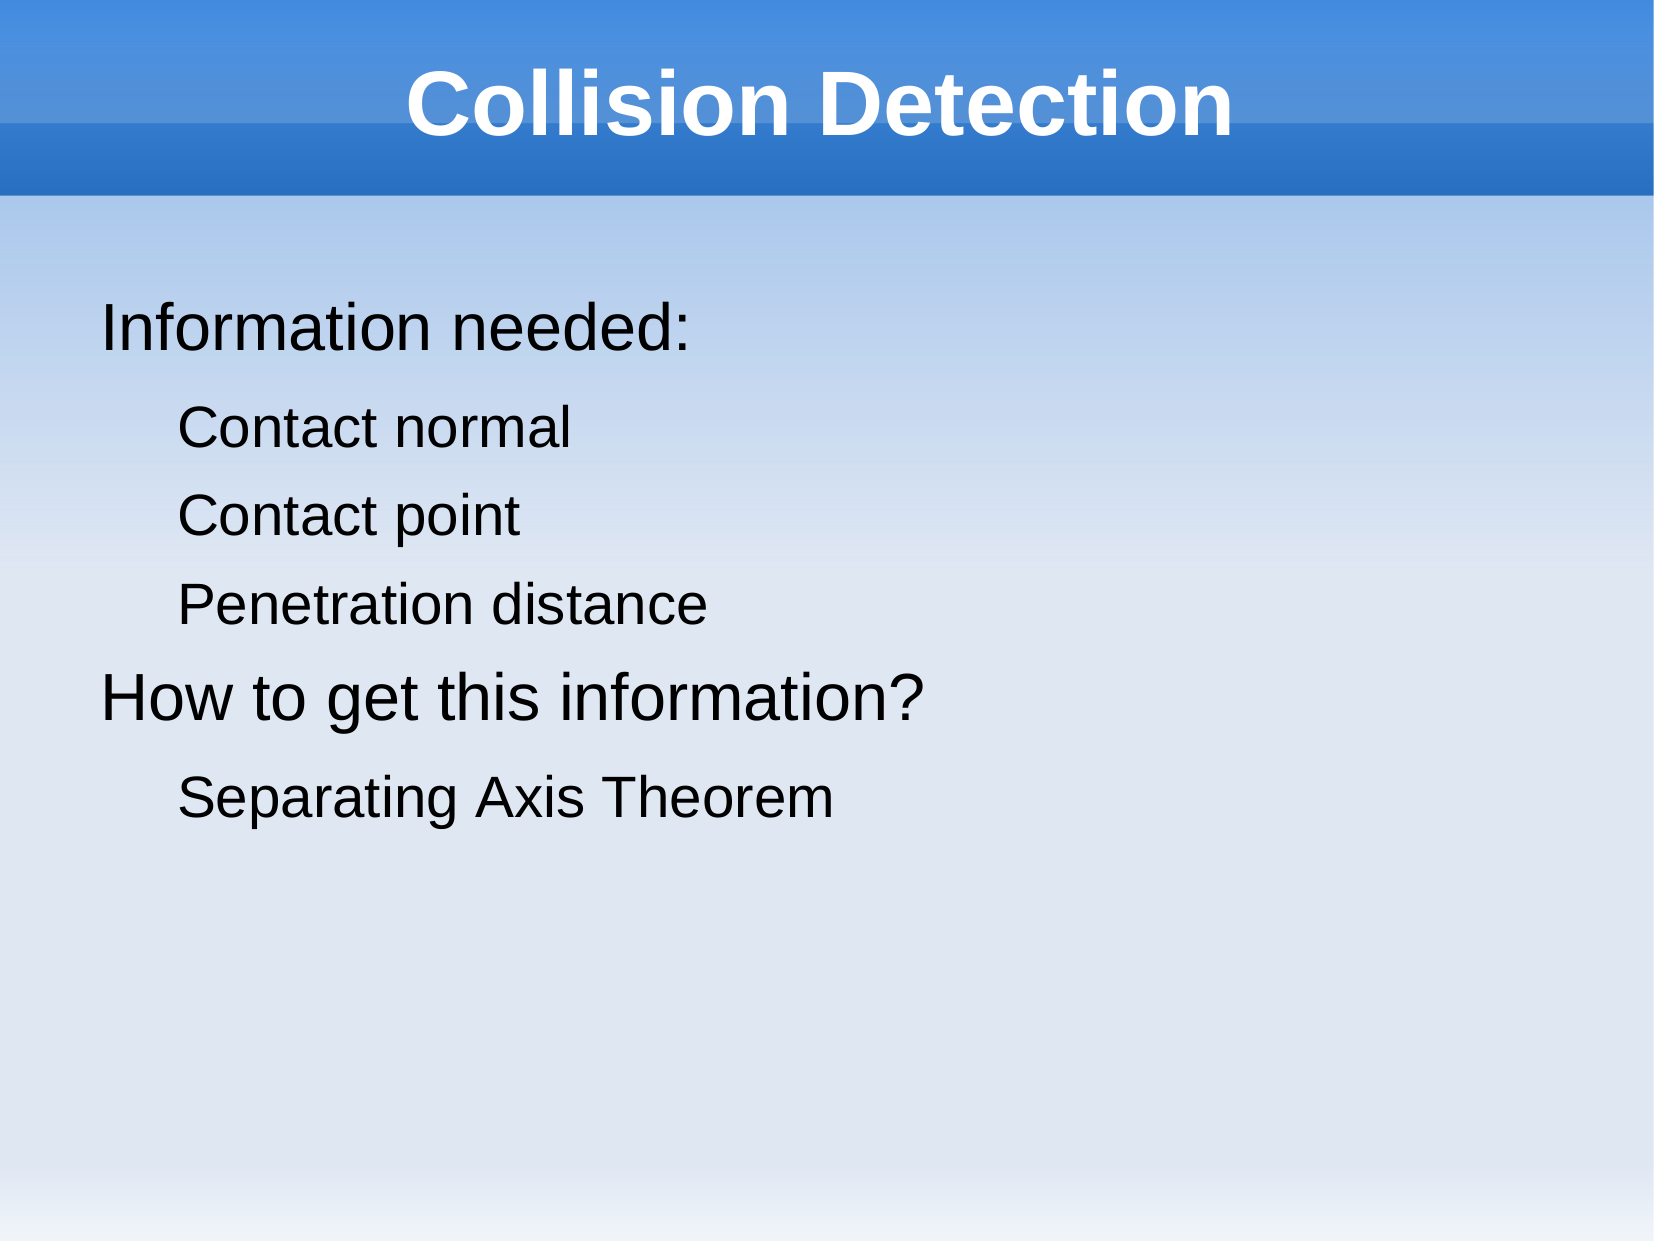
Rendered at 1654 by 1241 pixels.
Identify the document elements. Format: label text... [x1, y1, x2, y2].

list Information needed: Contact normal Contact point Penetration distance How to get this information? Separating Axis Theorem [82, 290, 1571, 1094]
title Collision Detection [76, 7, 1565, 200]
picture [0, 0, 1654, 1241]
